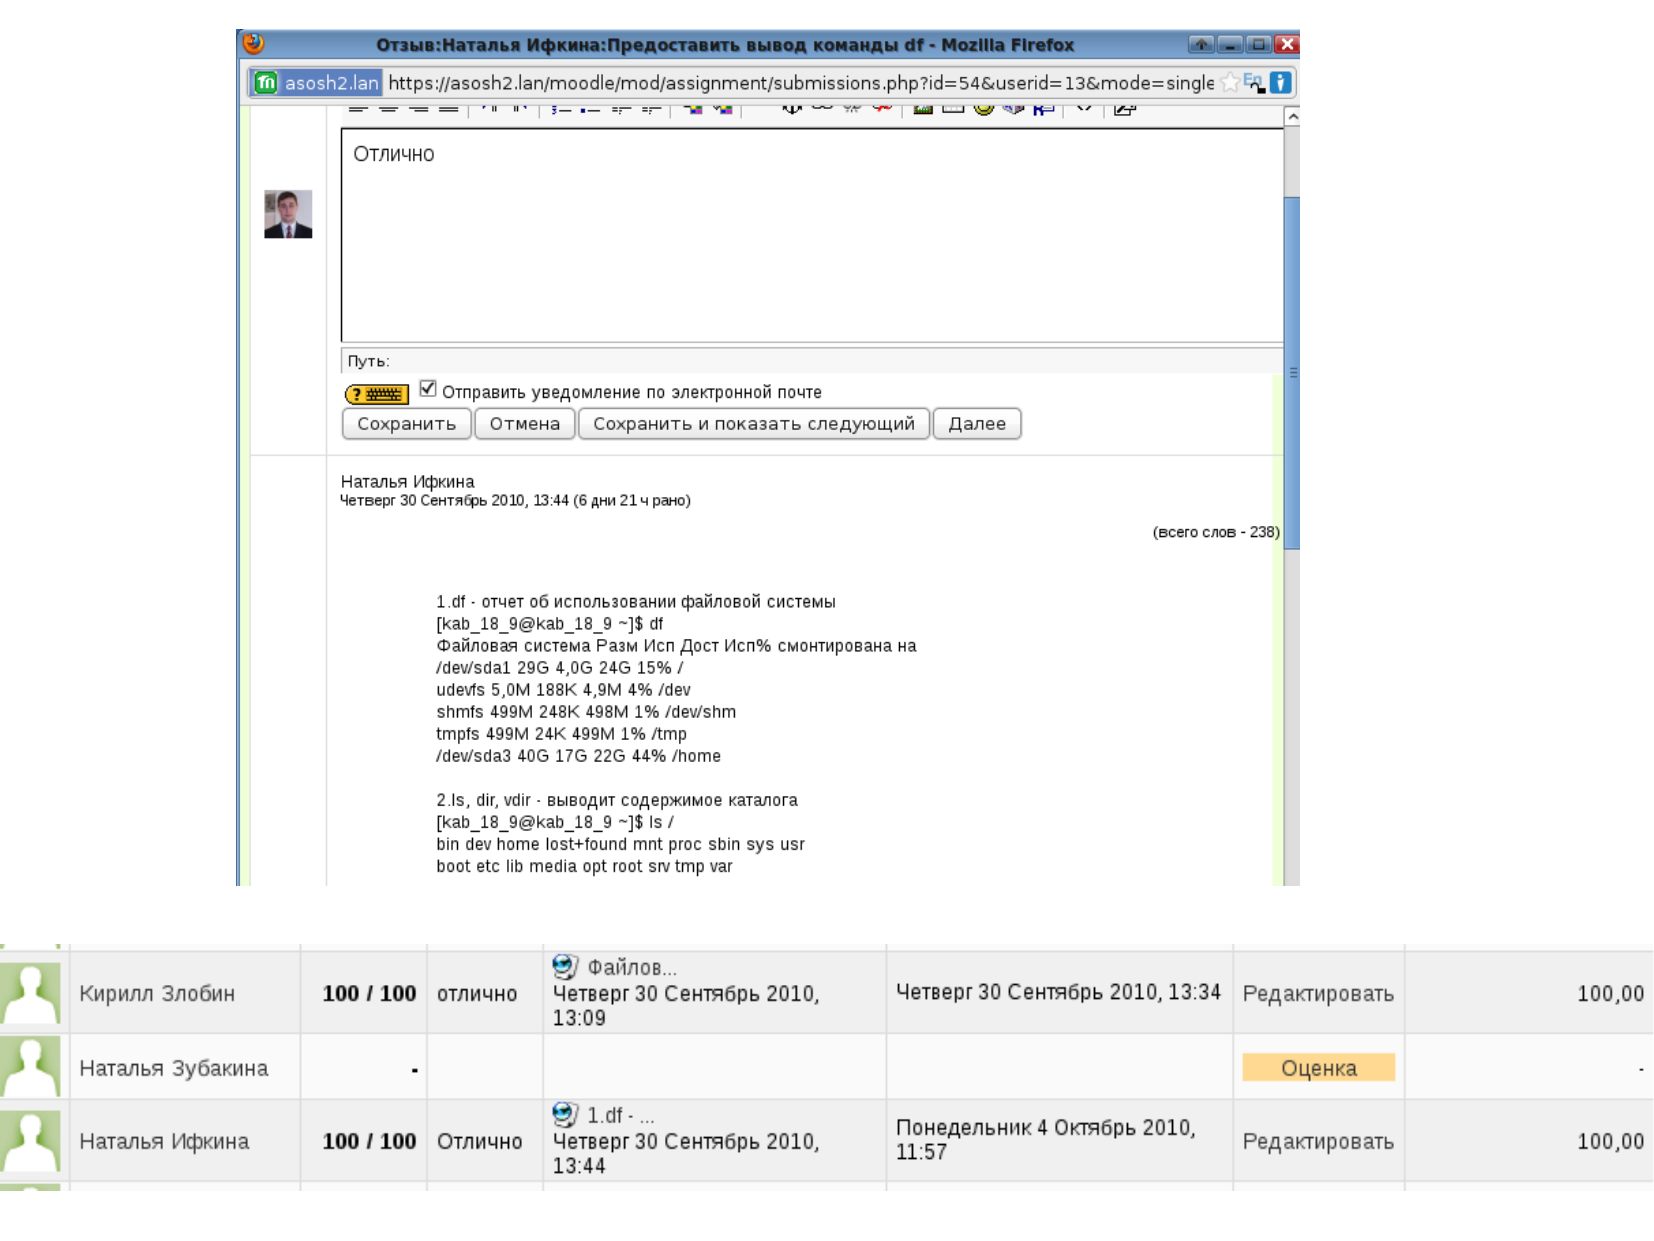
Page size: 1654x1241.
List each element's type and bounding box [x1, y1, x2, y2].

picture [0, 944, 1654, 1191]
picture [236, 29, 1300, 886]
